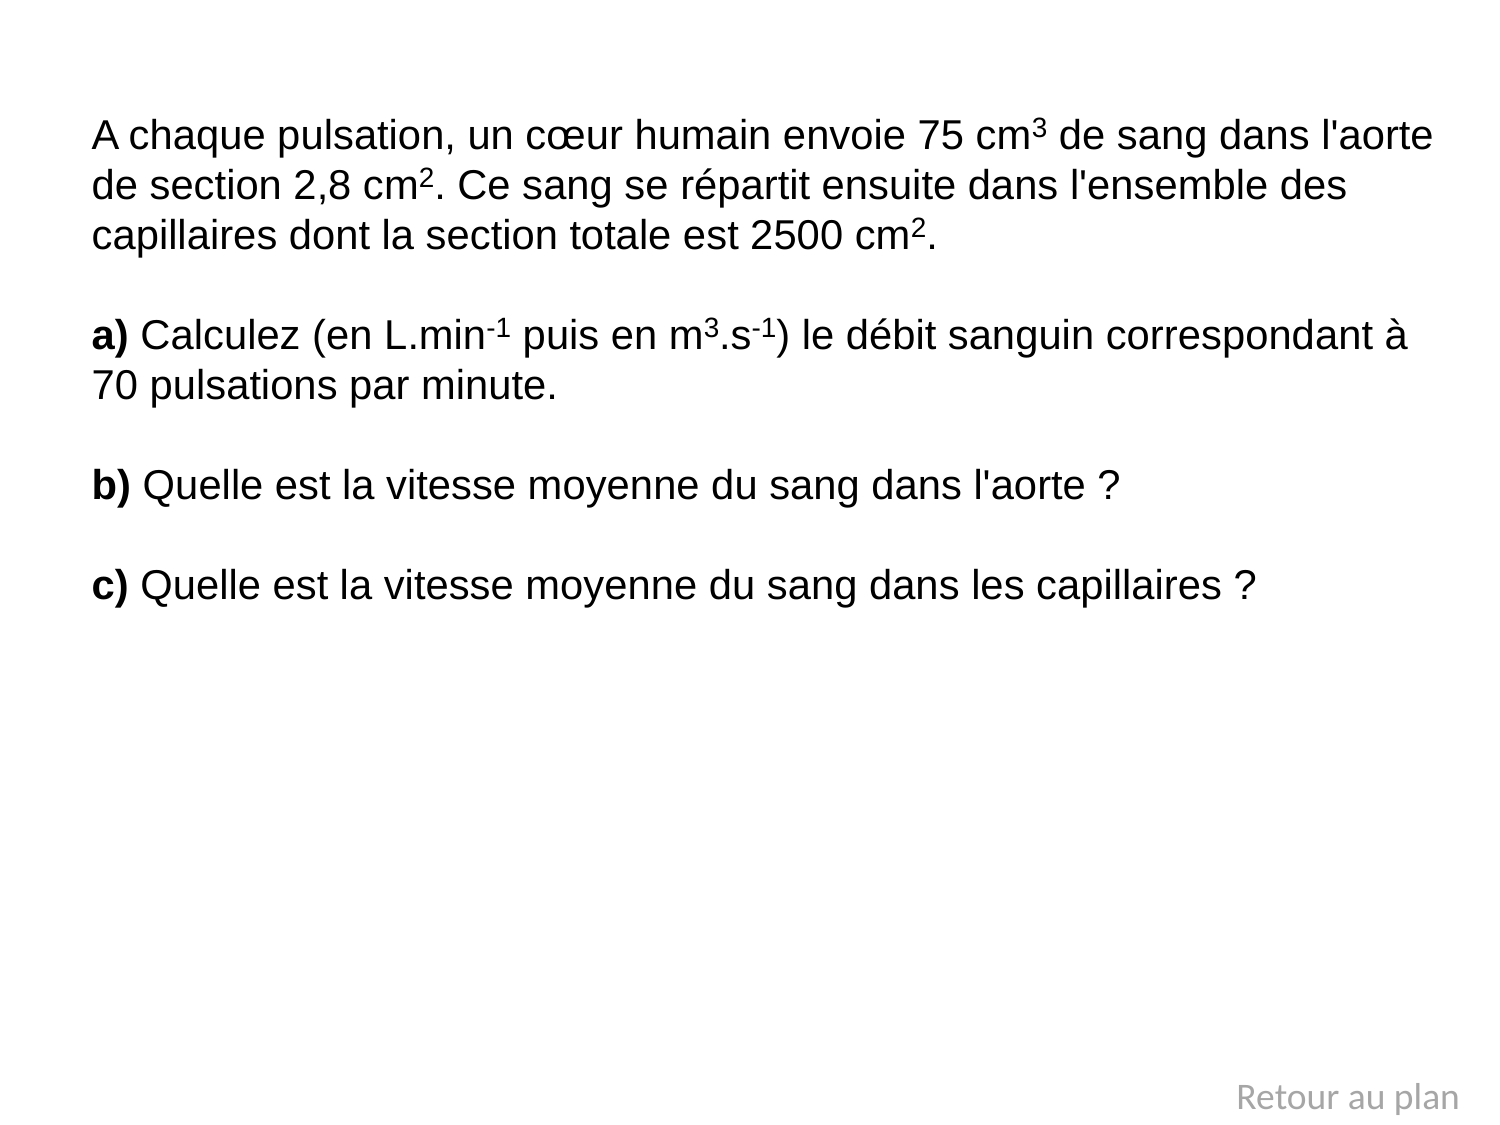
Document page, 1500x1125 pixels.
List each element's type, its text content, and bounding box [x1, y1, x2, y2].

text_box Retour au plan [1221, 1064, 1476, 1125]
text_box A chaque pulsation, un cœur humain envoie 75 cm3 de sang dans l'aorte de section 2,8 cm2. Ce sang se répartit ensuite dans l'ensemble des capillaires dont la section totale est 2500 cm2. a) Calculez (en L.min-1 puis en m3.s-1) le débit sanguin correspondant à 70 pulsations par minute. b) Quelle est la vitesse moyenne du sang dans l'aorte ? c) Quelle est la vitesse moyenne du sang dans les capillaires ? [77, 100, 1476, 666]
